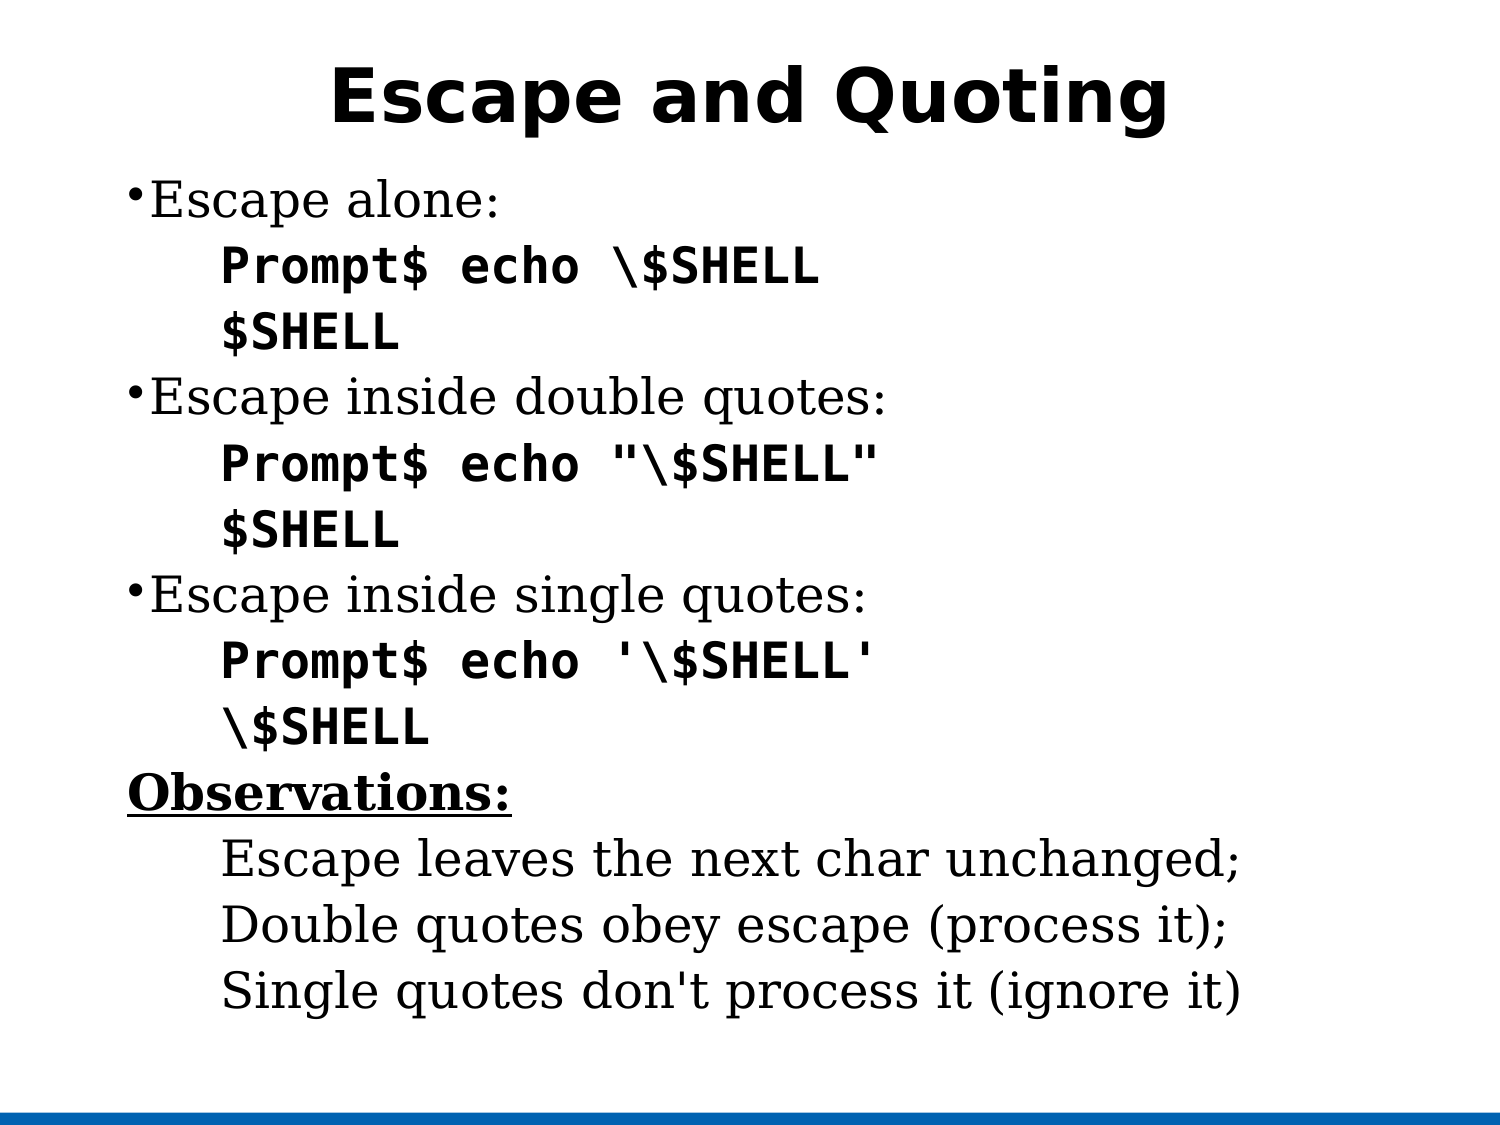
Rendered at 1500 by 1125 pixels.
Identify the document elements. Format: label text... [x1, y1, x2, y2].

text_box Escape and Quoting Escape alone: Prompt$ echo \$SHELL $SHELL Escape inside double quotes: Prompt$ echo "\$SHELL" $SHELL Escape inside single quotes: Prompt$ echo '\$SHELL' \$SHELL Observations: Escape leaves the next char unchanged; Double quotes obey escape (process it); Single quotes don't process it (ignore it) [112, 39, 1389, 1002]
